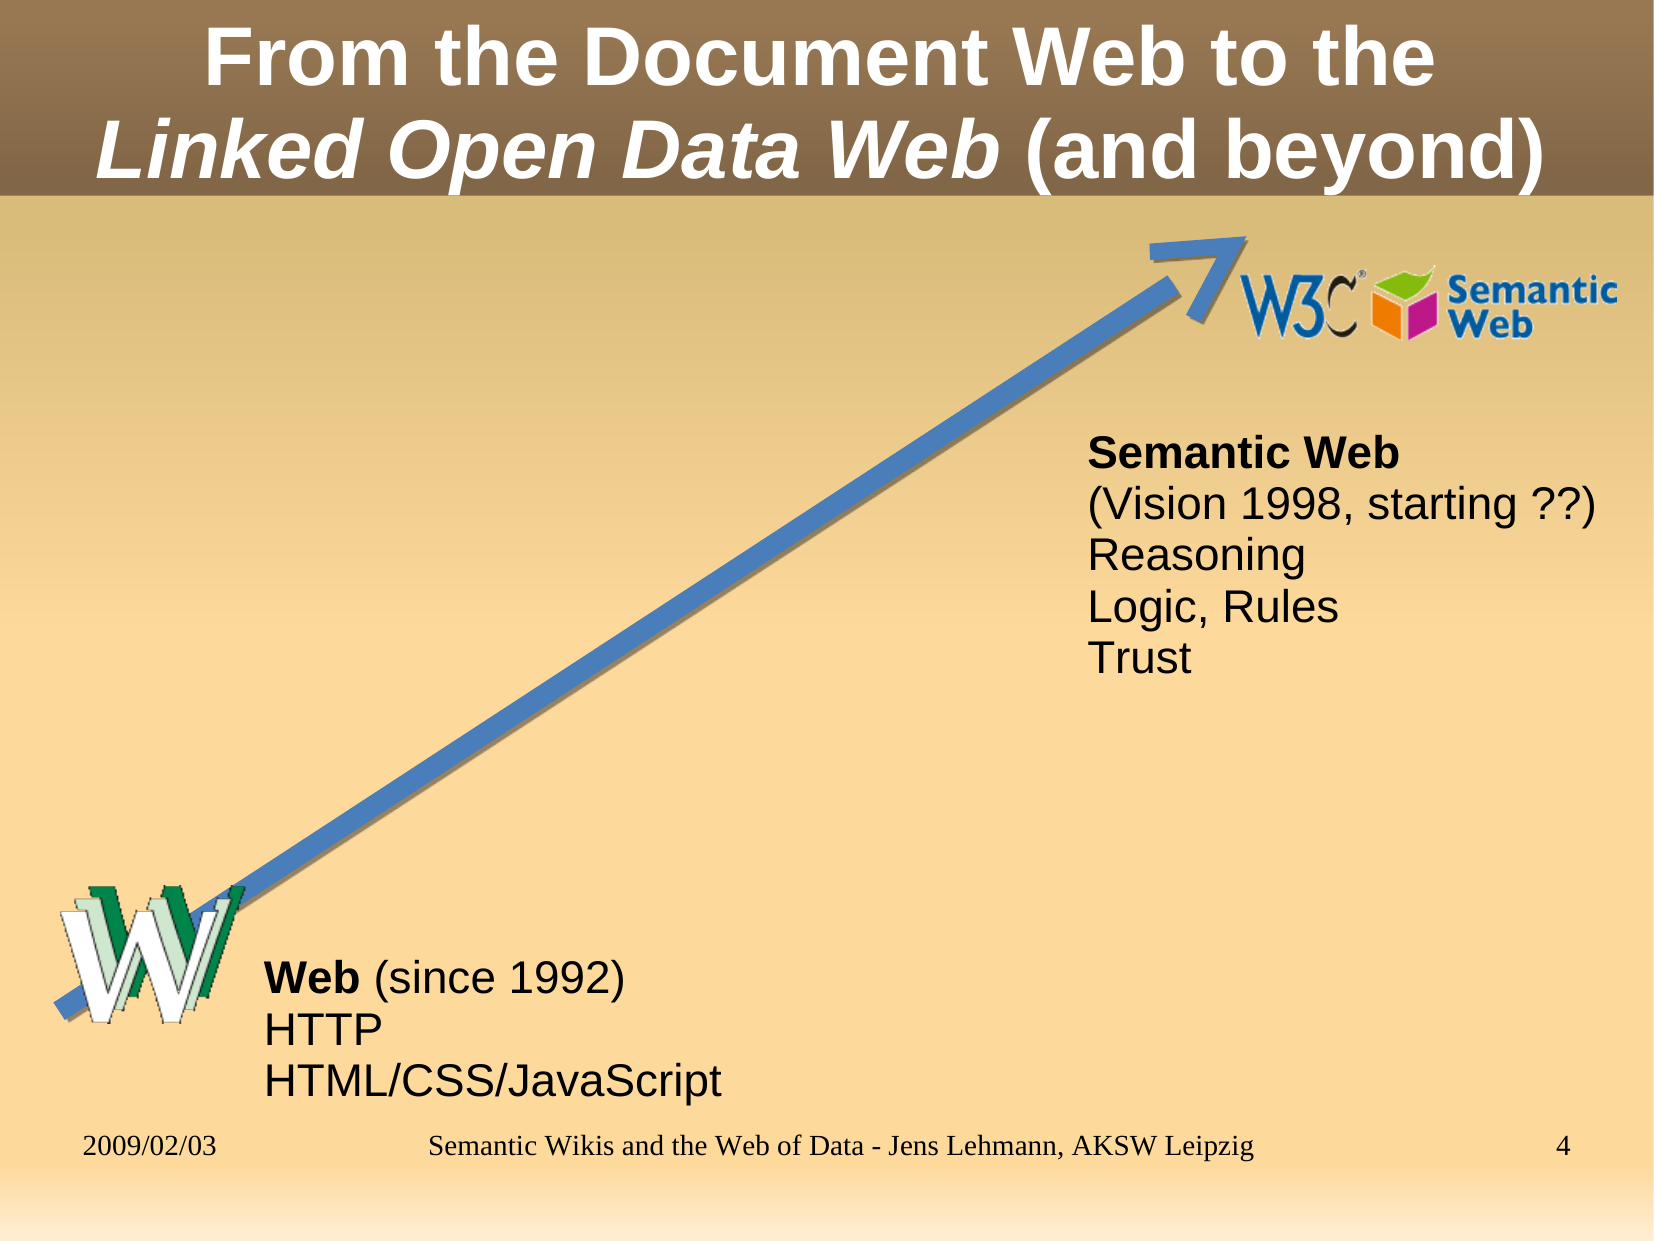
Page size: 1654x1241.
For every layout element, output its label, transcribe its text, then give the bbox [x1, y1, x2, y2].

picture [0, 0, 1654, 1241]
title From the Document Web to the Linked Open Data Web (and beyond) [76, 7, 1565, 200]
text_box Web (since 1992) HTTP HTML/CSS/JavaScript [249, 944, 738, 1115]
text_box Semantic Web (Vision 1998, starting ??) Reasoning Logic, Rules Trust [1072, 419, 1613, 691]
